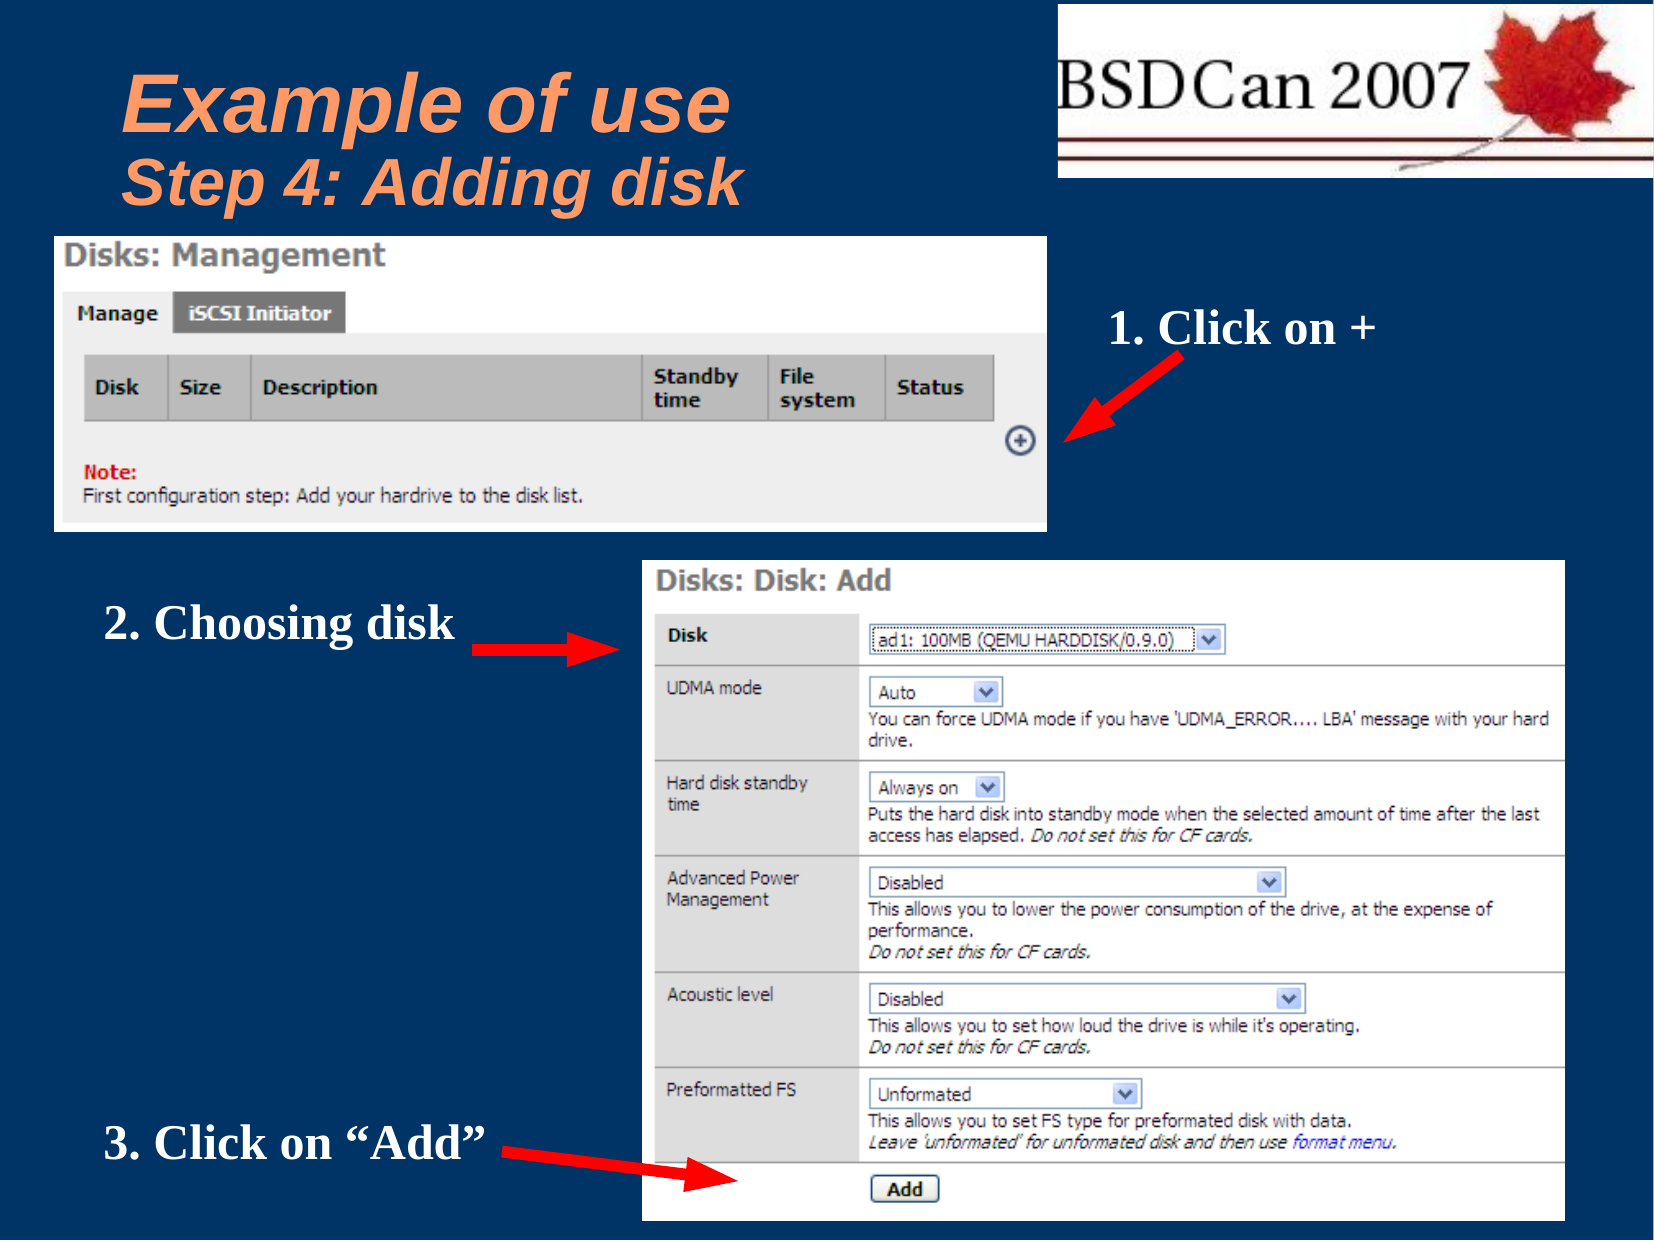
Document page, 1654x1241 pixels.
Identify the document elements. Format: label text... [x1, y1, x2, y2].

picture [54, 236, 1047, 532]
text_box 2. Choosing disk [88, 590, 502, 662]
picture [642, 560, 1565, 1221]
picture [1057, 4, 1654, 178]
text_box 3. Click on “Add” [88, 1109, 502, 1182]
title Example of use Step 4: Adding disk [121, 46, 1534, 237]
text_box 1. Click on + [1092, 295, 1506, 367]
